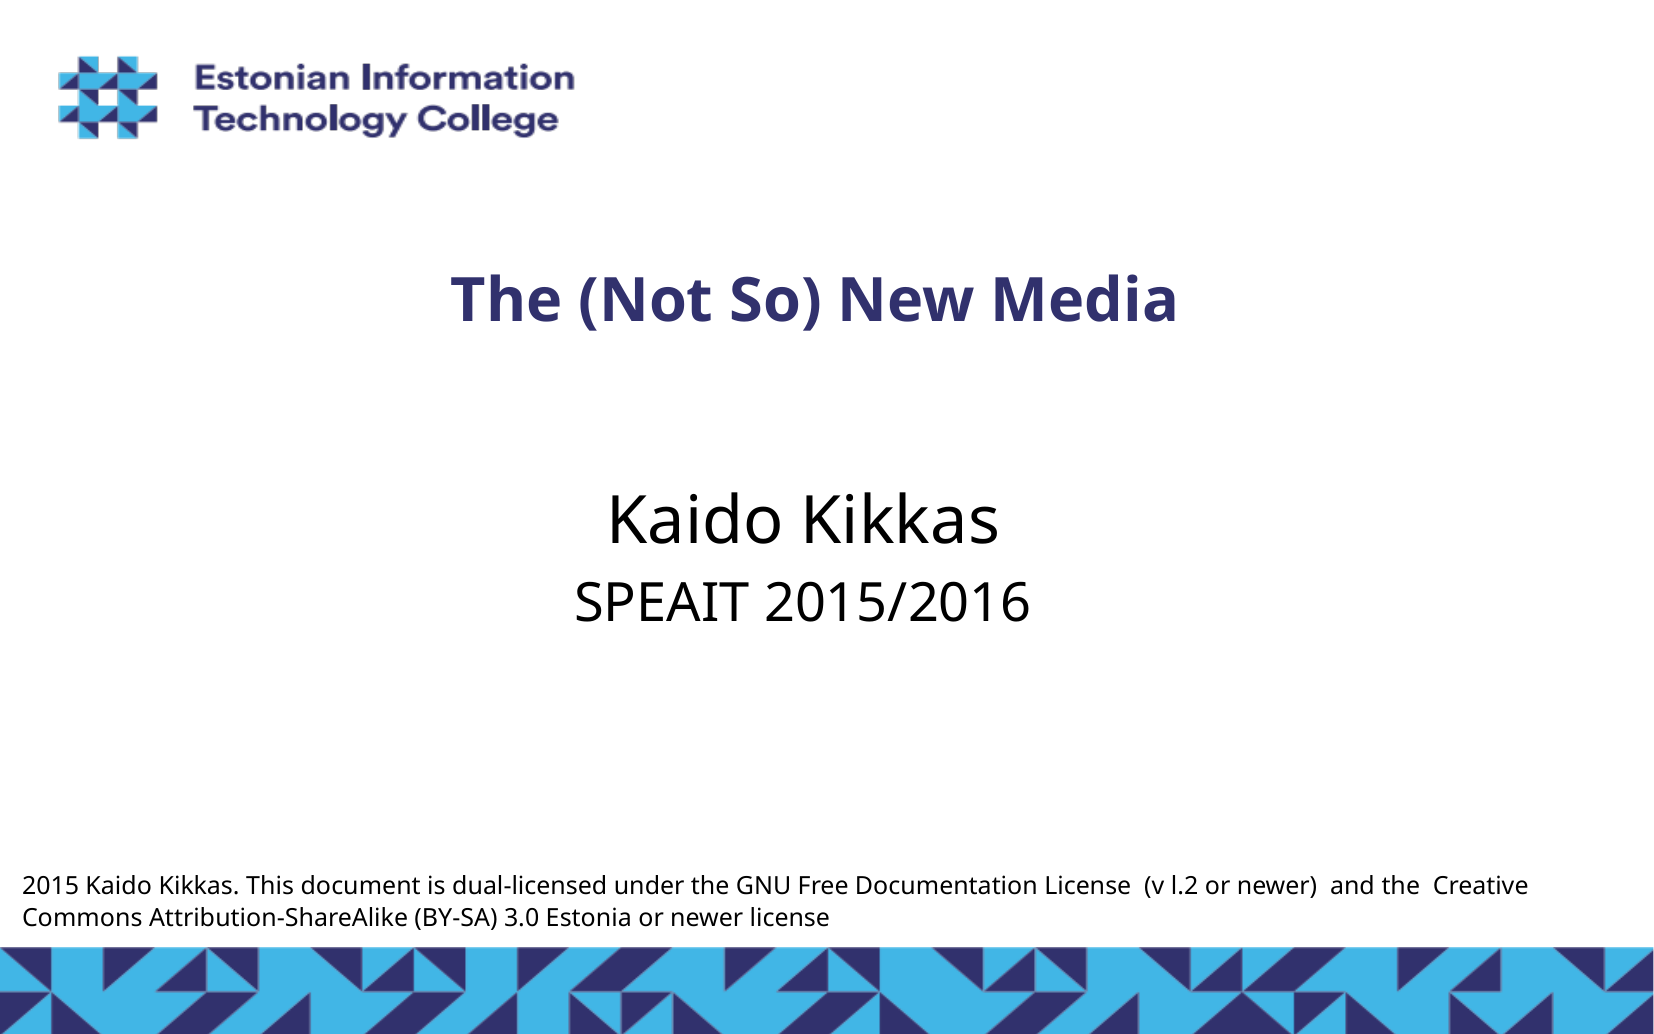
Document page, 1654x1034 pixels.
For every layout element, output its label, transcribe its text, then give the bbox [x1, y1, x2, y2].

text_box Kaido Kikkas SPEAIT 2015/2016 [59, 354, 1548, 756]
title The (Not So) New Media [71, 194, 1560, 402]
text_box 2015 Kaido Kikkas. This document is dual-licensed under the GNU Free Documentation License (v l.2 or newer) and the Creative Commons Attribution-ShareAlike (BY-SA) 3.0 Estonia or newer license [7, 862, 1595, 942]
